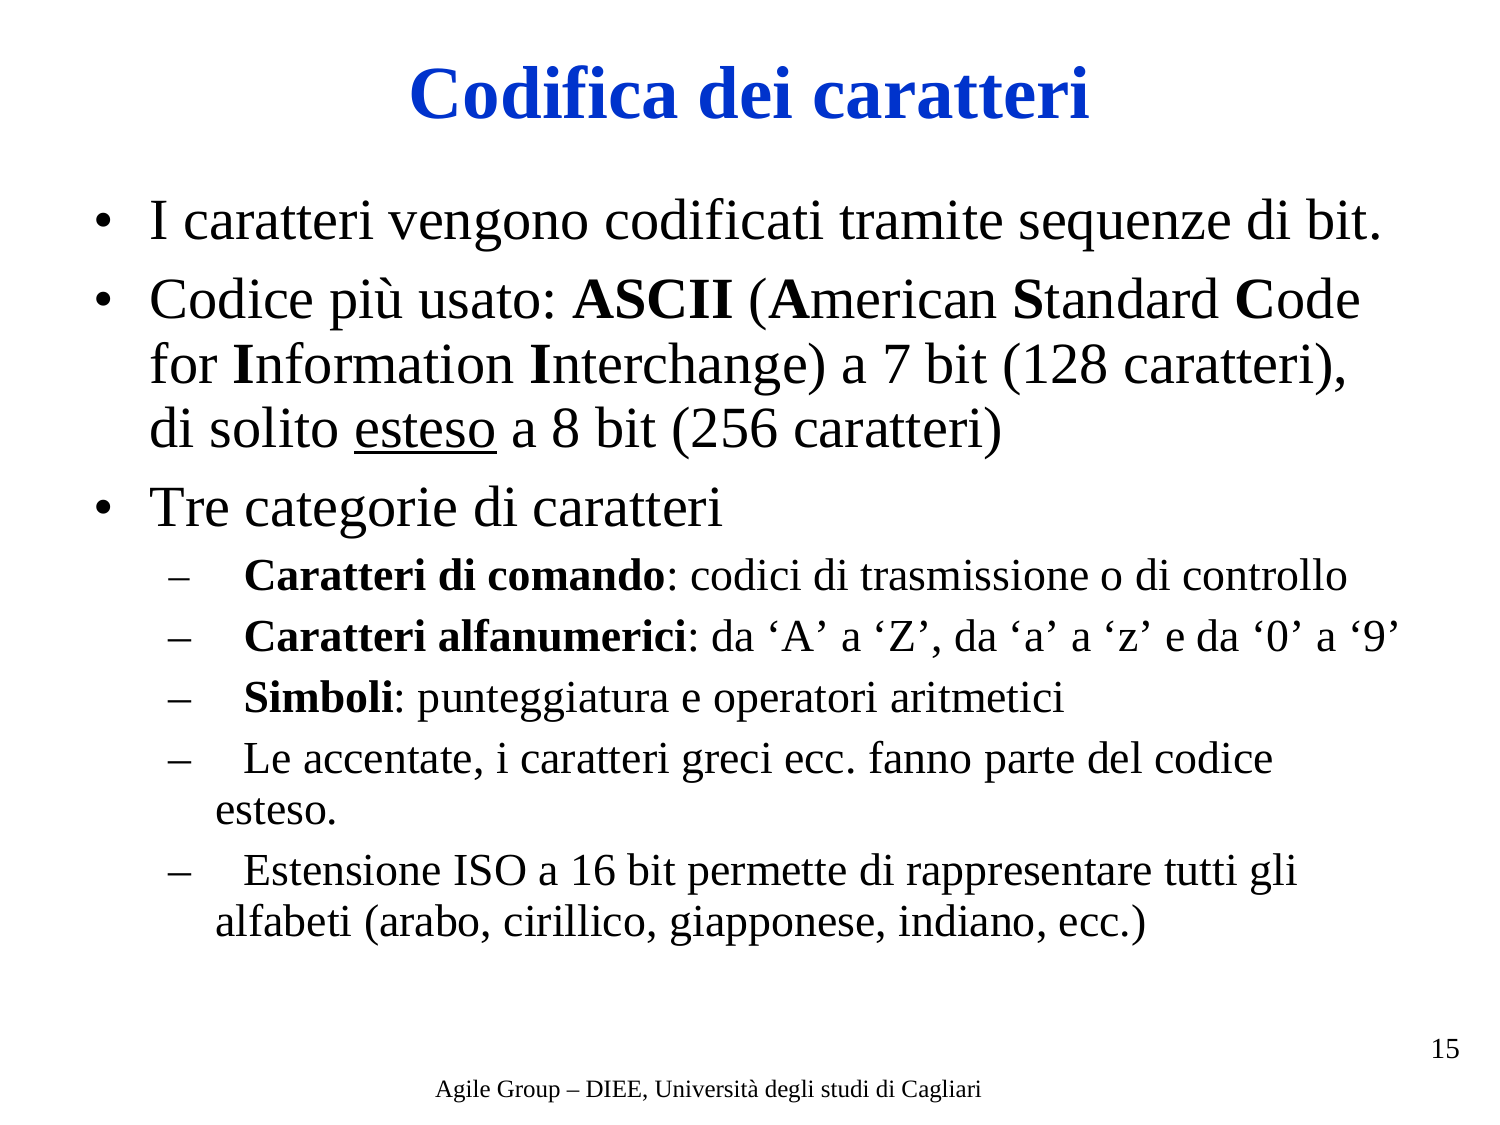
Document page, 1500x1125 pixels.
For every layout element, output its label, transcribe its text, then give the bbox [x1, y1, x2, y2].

title Codifica dei caratteri [112, 12, 1388, 175]
list I caratteri vengono codificati tramite sequenze di bit. Codice più usato: ASCII (American Standard Code for Information Interchange) a 7 bit (128 caratteri), di solito esteso a 8 bit (256 caratteri) Tre categorie di caratteri Caratteri di comando: codici di trasmissione o di controllo Caratteri alfanumerici: da ‘A’ a ‘Z’, da ‘a’ a ‘z’ e da ‘0’ a ‘9’ Simboli: punteggiatura e operatori aritmetici Le accentate, i caratteri greci ecc. fanno parte del codice esteso. Estensione ISO a 16 bit permette di rappresentare tutti gli alfabeti (arabo, cirillico, giapponese, indiano, ecc.) [78, 179, 1421, 1048]
